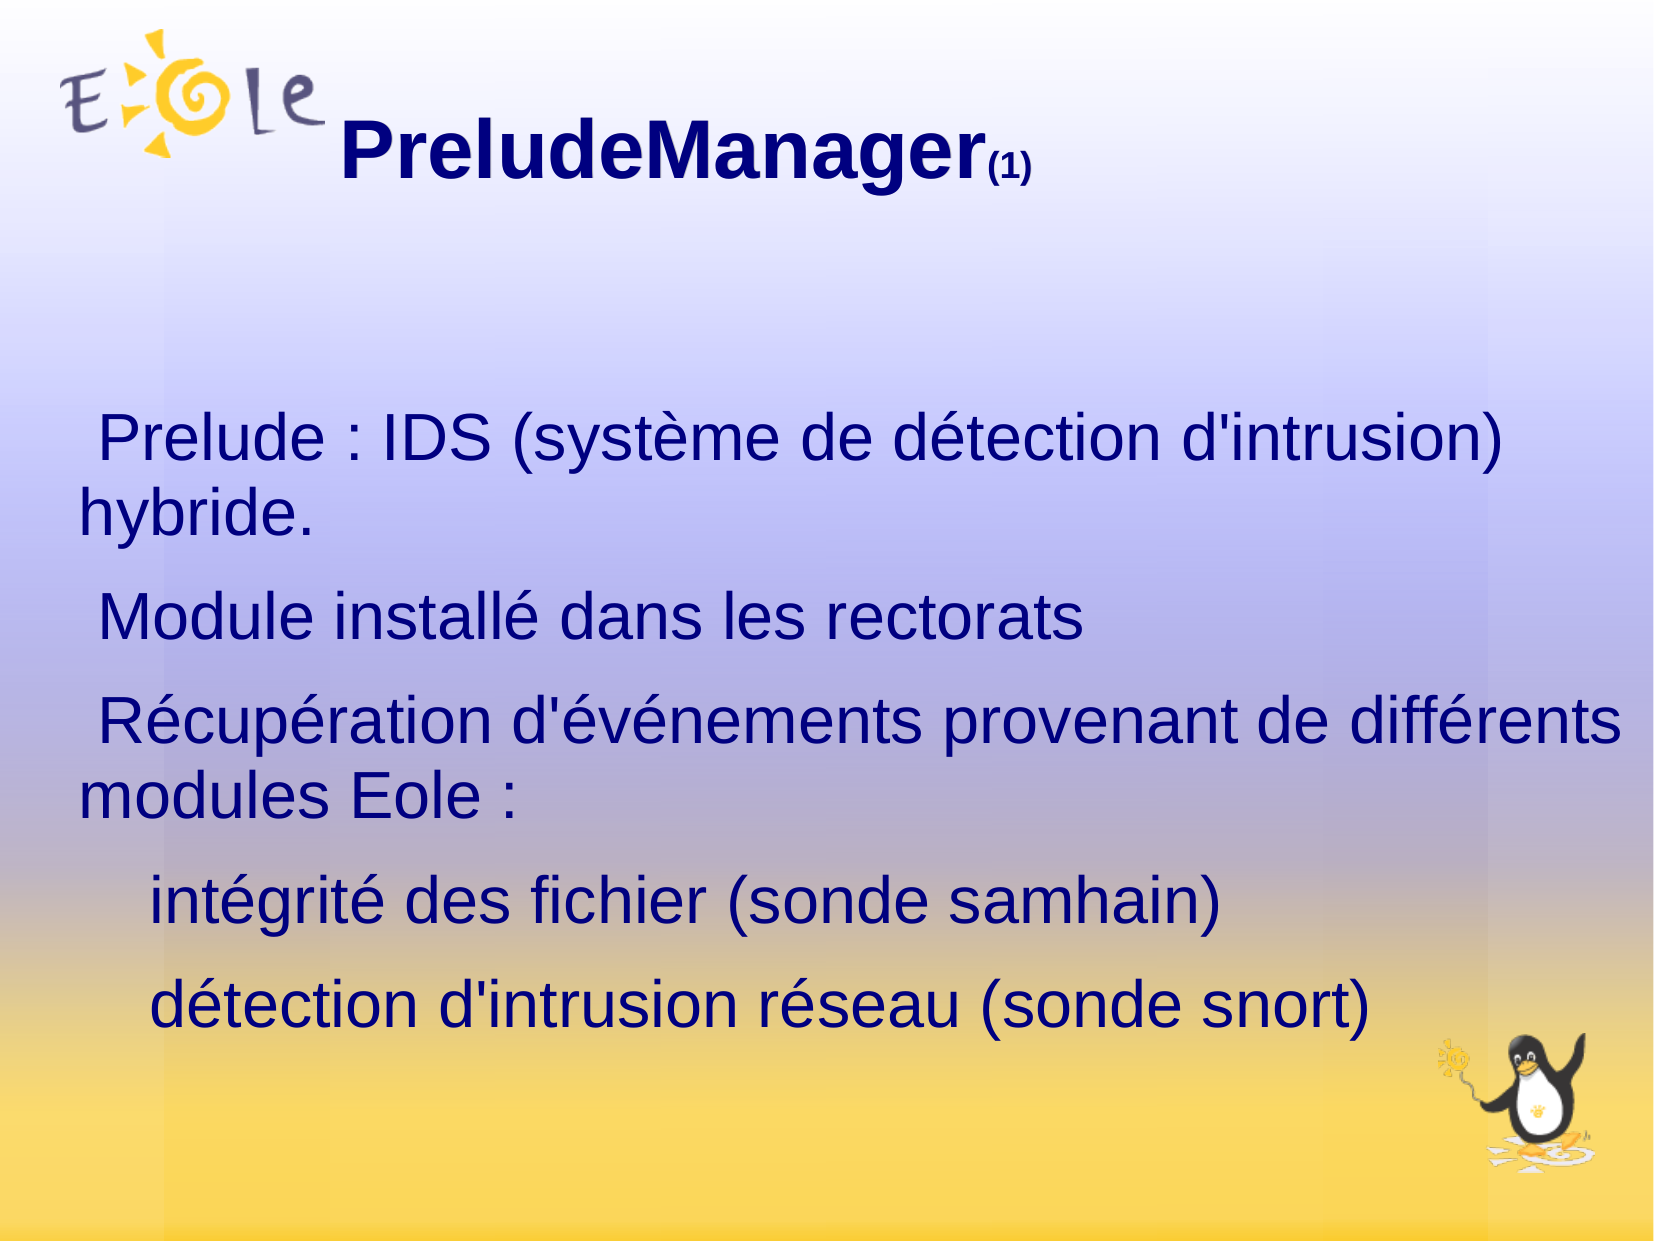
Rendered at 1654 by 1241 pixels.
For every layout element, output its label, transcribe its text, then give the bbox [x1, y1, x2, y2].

picture [0, 0, 1654, 1241]
text_box PreludeManager(1) [324, 95, 1048, 218]
text_box Prelude : IDS (système de détection d'intrusion) hybride. Module installé dans les rectorats Récupération d'événements provenant de différents modules Eole : intégrité des fichier (sonde samhain) détection d'intrusion réseau (sonde snort) [78, 400, 1654, 1100]
